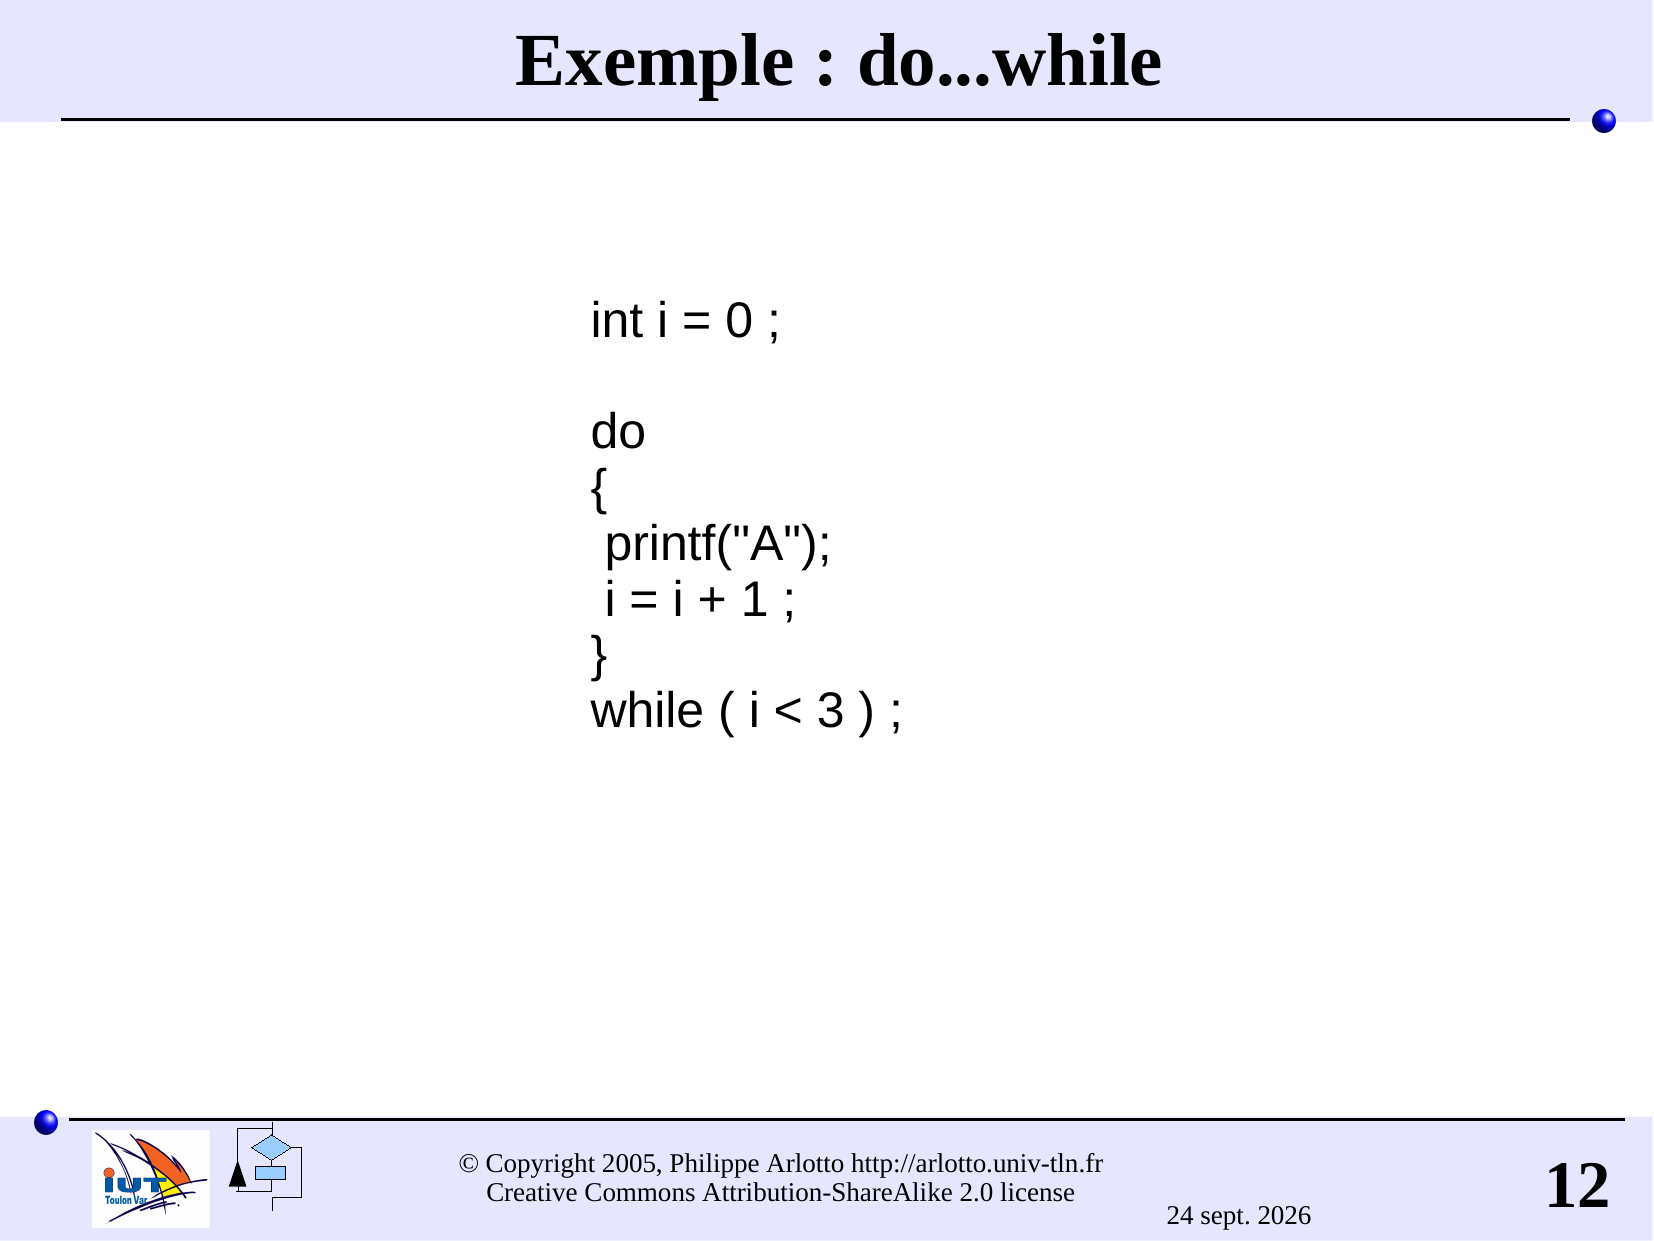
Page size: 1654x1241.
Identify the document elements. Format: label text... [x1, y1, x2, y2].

title Exemple : do...while [95, 14, 1585, 107]
text_box int i = 0 ; do { printf("A"); i = i + 1 ; } while ( i < 3 ) ; [590, 292, 1004, 739]
